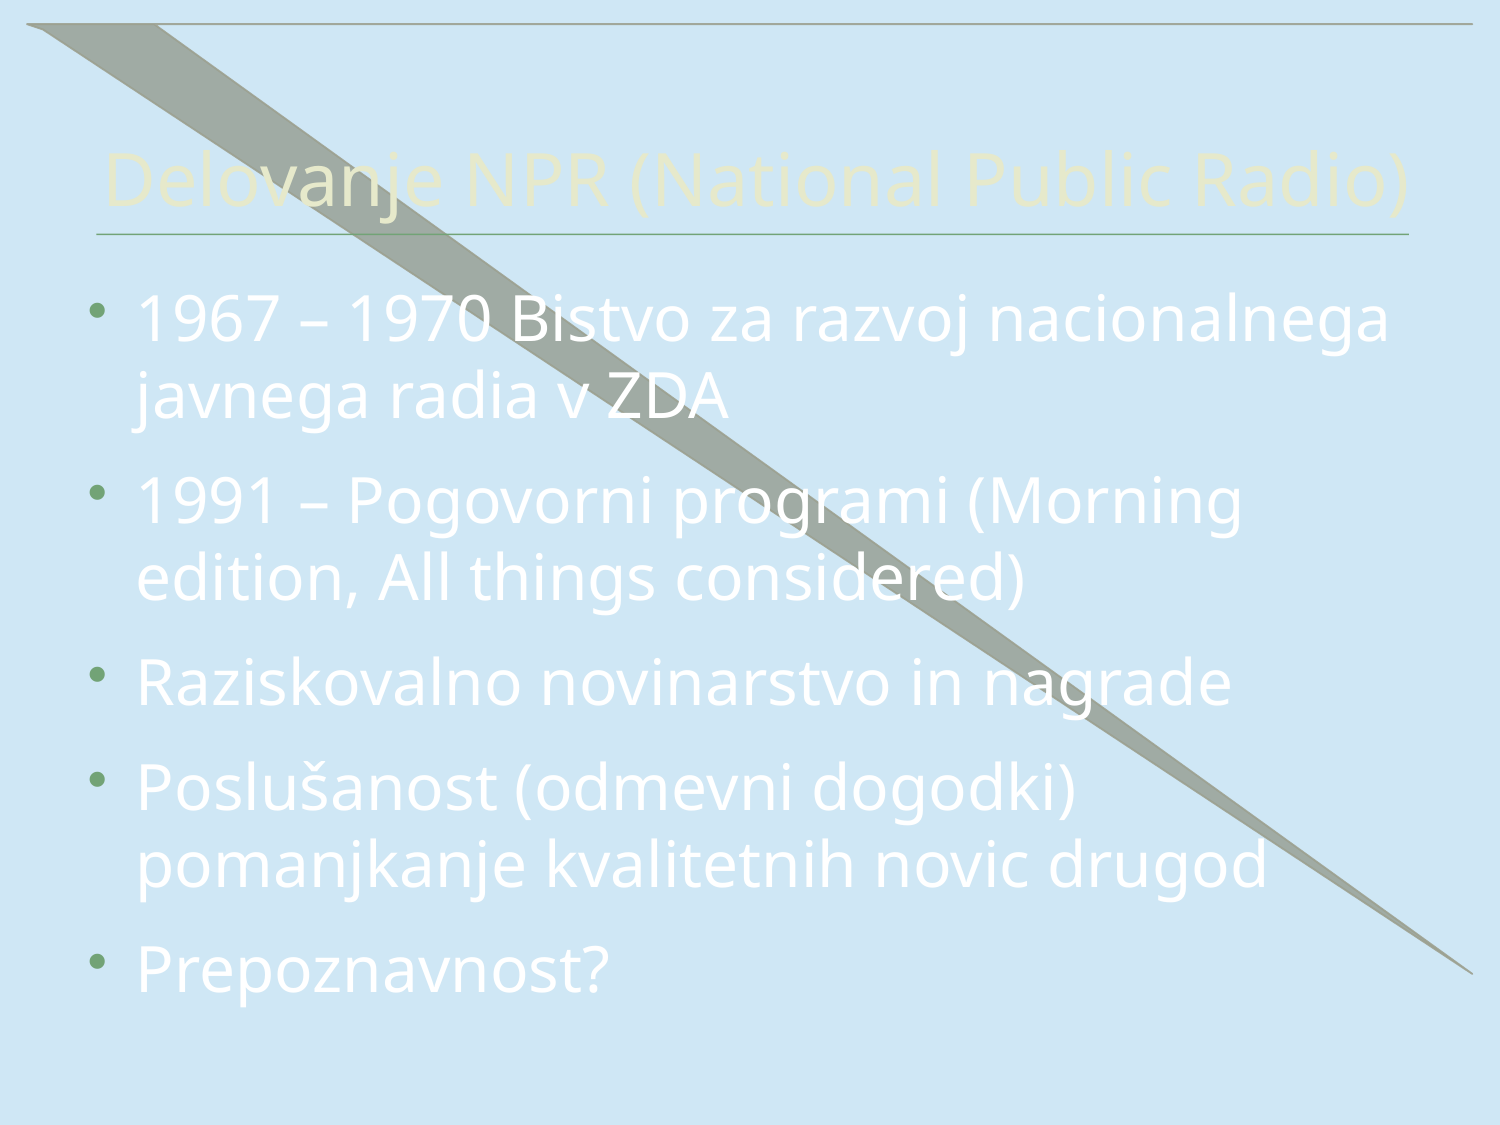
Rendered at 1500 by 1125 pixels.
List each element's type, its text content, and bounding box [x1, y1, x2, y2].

list 1967 – 1970 Bistvo za razvoj nacionalnega javnega radia v ZDA 1991 – Pogovorni programi (Morning edition, All things considered) Raziskovalno novinarstvo in nagrade Poslušanost (odmevni dogodki) pomanjkanje kvalitetnih novic drugod Prepoznavnost? [75, 270, 1425, 1013]
title Delovanje NPR (National Public Radio) [75, 41, 1425, 230]
